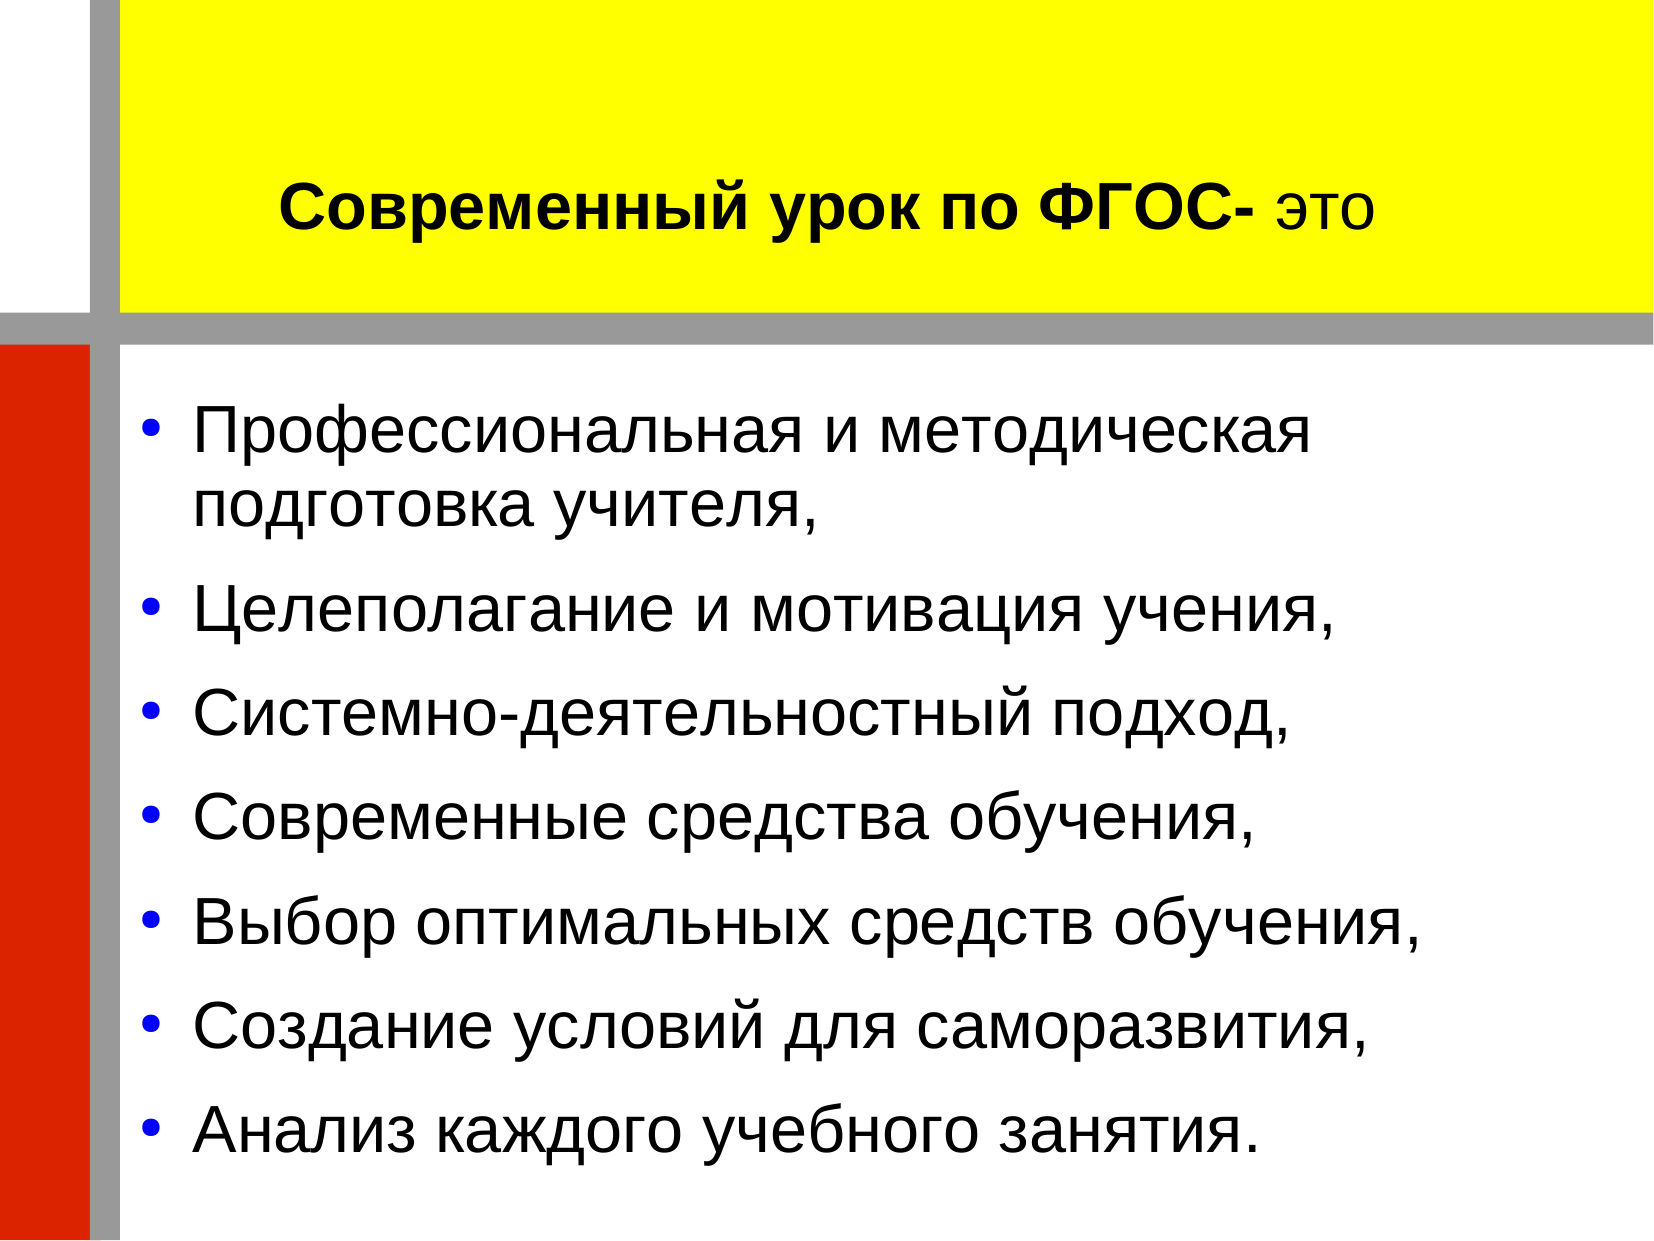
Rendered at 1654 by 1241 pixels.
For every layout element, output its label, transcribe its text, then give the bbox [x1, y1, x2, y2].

title Современный урок по ФГОС- это [121, 102, 1534, 310]
list Профессиональная и методическая подготовка учителя, Целеполагание и мотивация учения, Системно-деятельностный подход, Современные средства обучения, Выбор оптимальных средств обучения, Создание условий для саморазвития, Анализ каждого учебного занятия. [121, 391, 1534, 1168]
